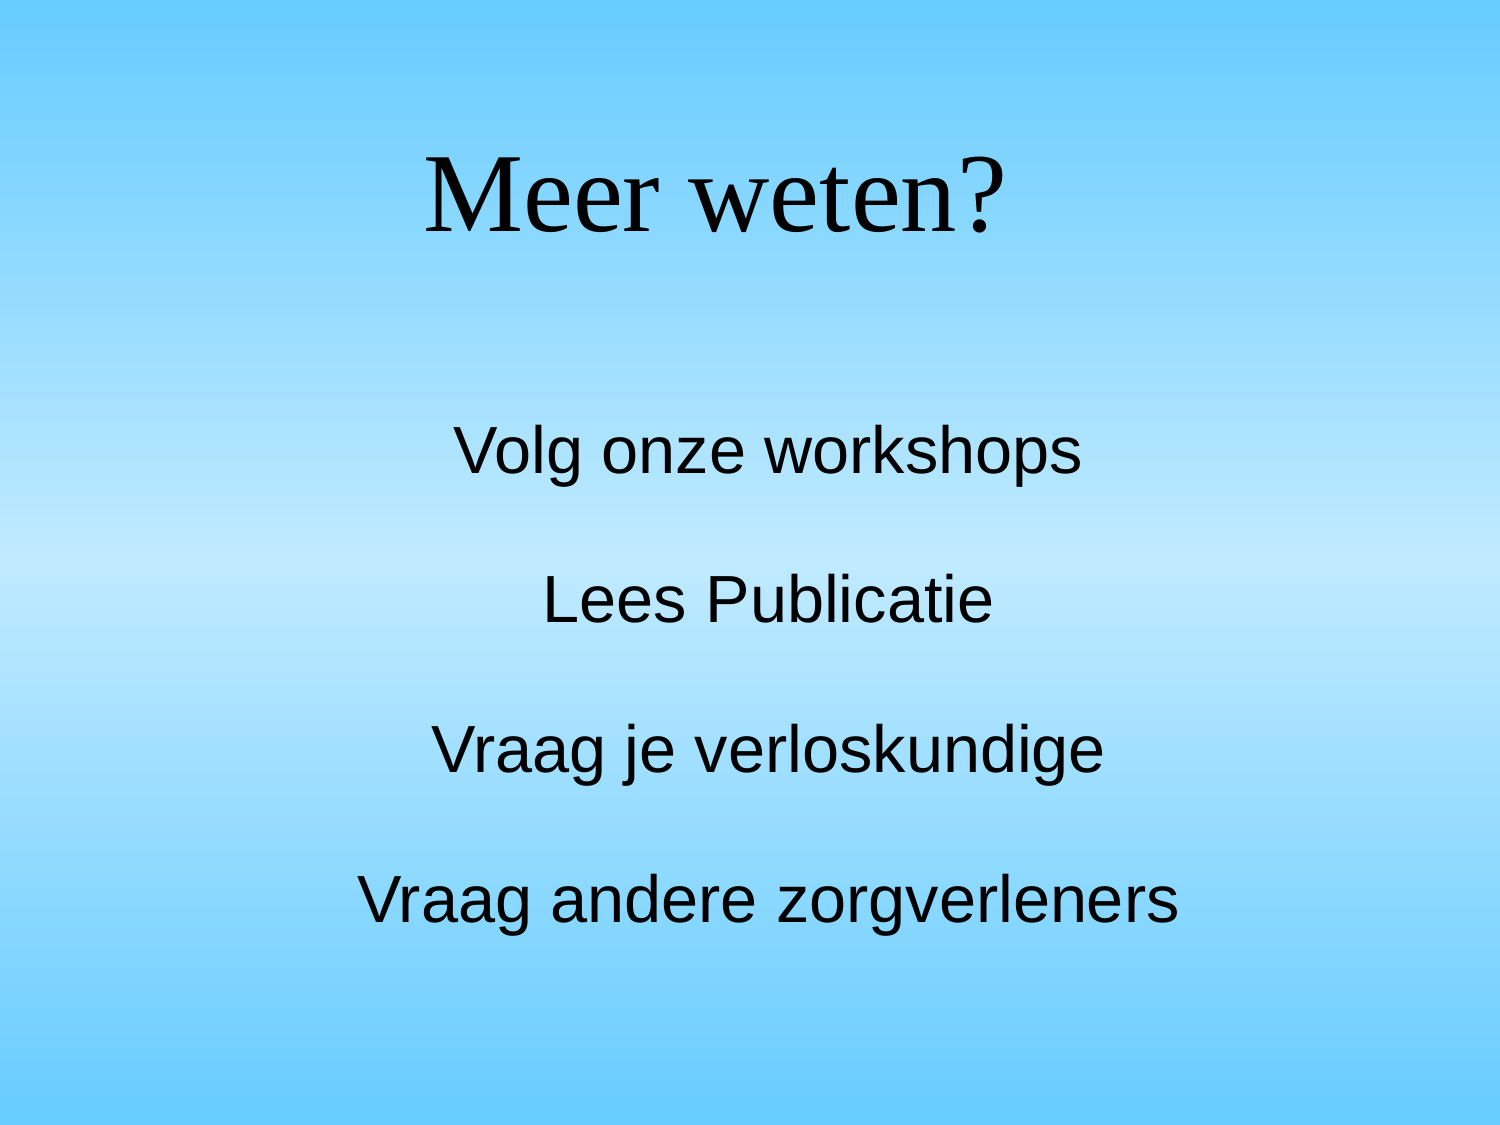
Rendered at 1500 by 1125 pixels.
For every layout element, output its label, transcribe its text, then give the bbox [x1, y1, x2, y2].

subtitle Volg onze workshops Lees Publicatie Vraag je verloskundige Vraag andere zorgverleners [131, 337, 1407, 1013]
title Meer weten? [112, 99, 1388, 288]
